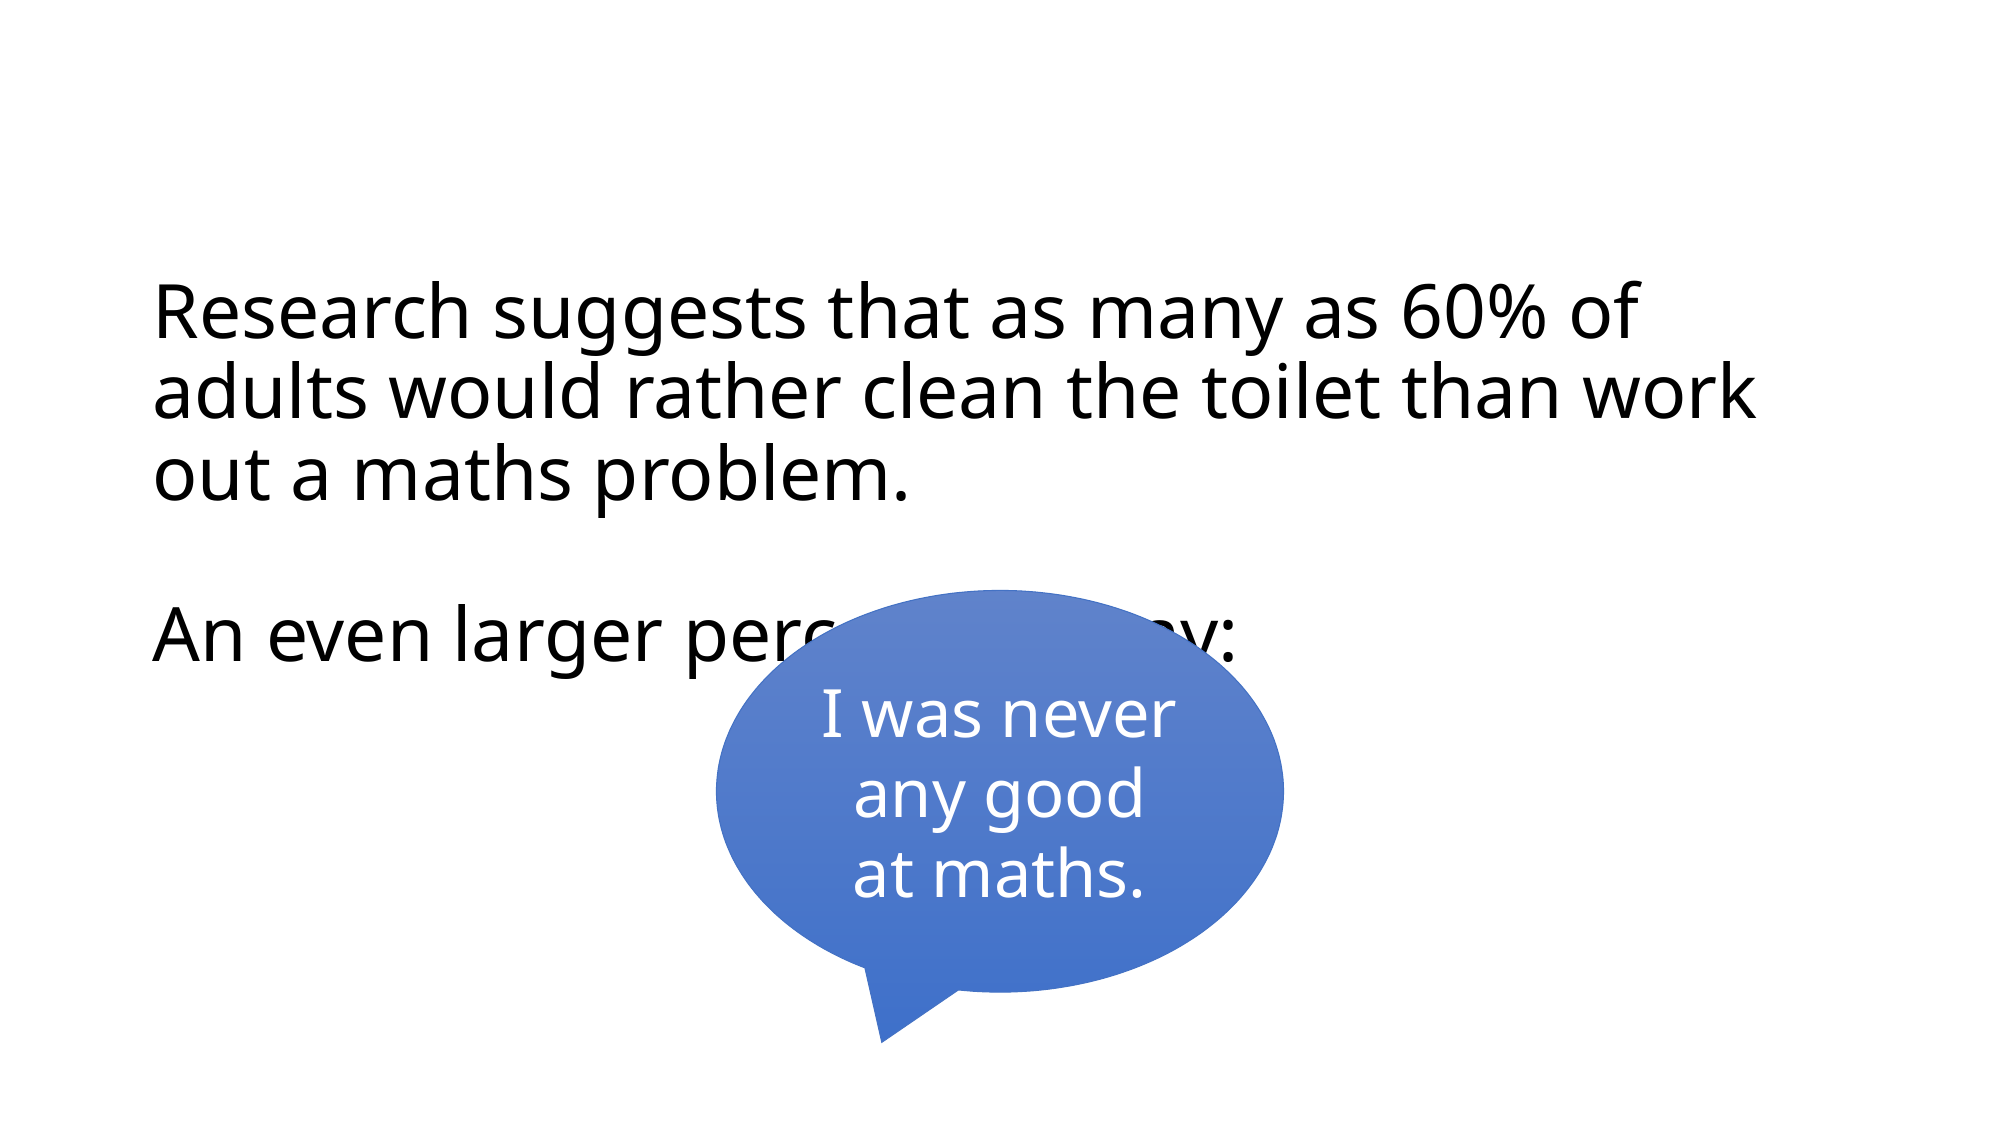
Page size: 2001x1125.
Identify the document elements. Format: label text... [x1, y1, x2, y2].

title Research suggests that as many as 60% of adults would rather clean the toilet than work out a maths problem. An even larger percentage say: [137, 265, 1863, 484]
text_box I was never any good at maths. [716, 590, 1284, 1043]
